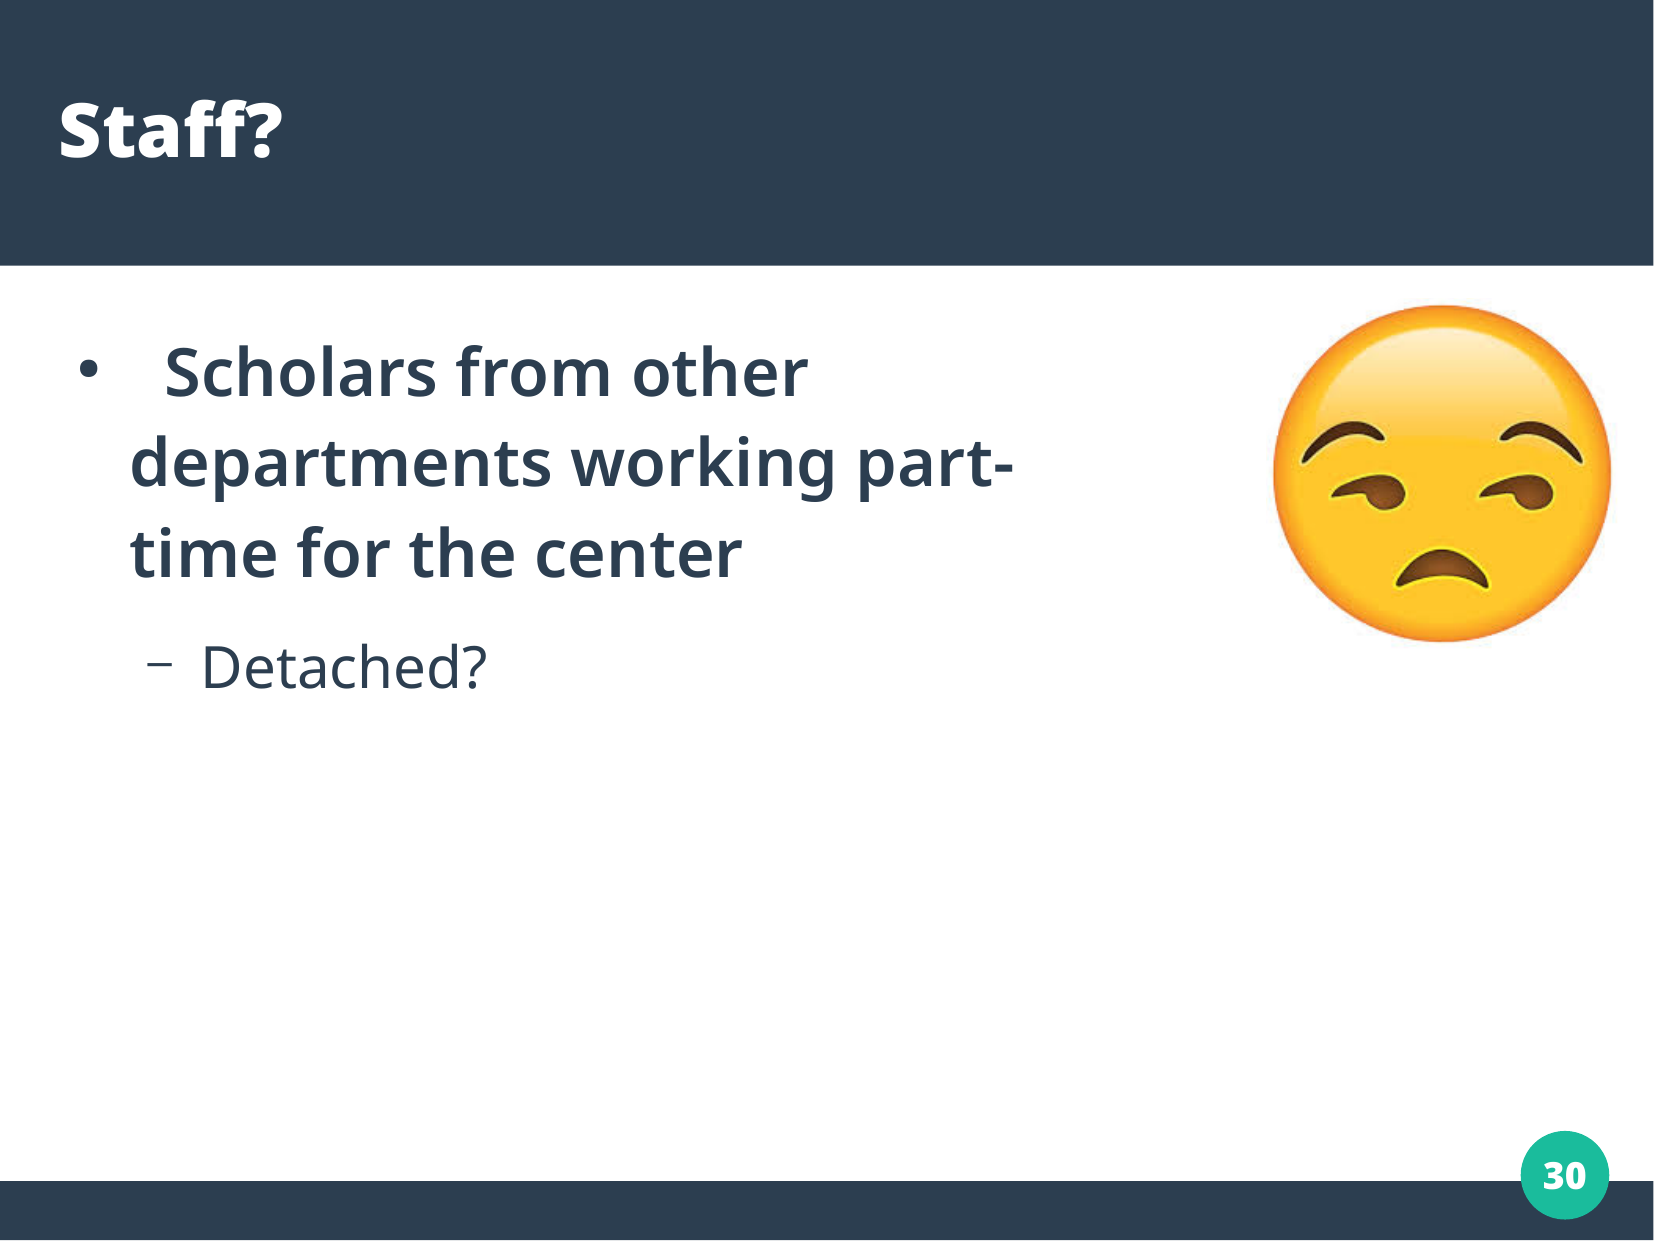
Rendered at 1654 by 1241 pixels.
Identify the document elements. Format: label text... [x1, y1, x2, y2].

list Scholars from other departments working part-time for the center Detached? [59, 324, 1111, 1152]
picture [1266, 298, 1619, 650]
title Staff? [59, 49, 1595, 207]
